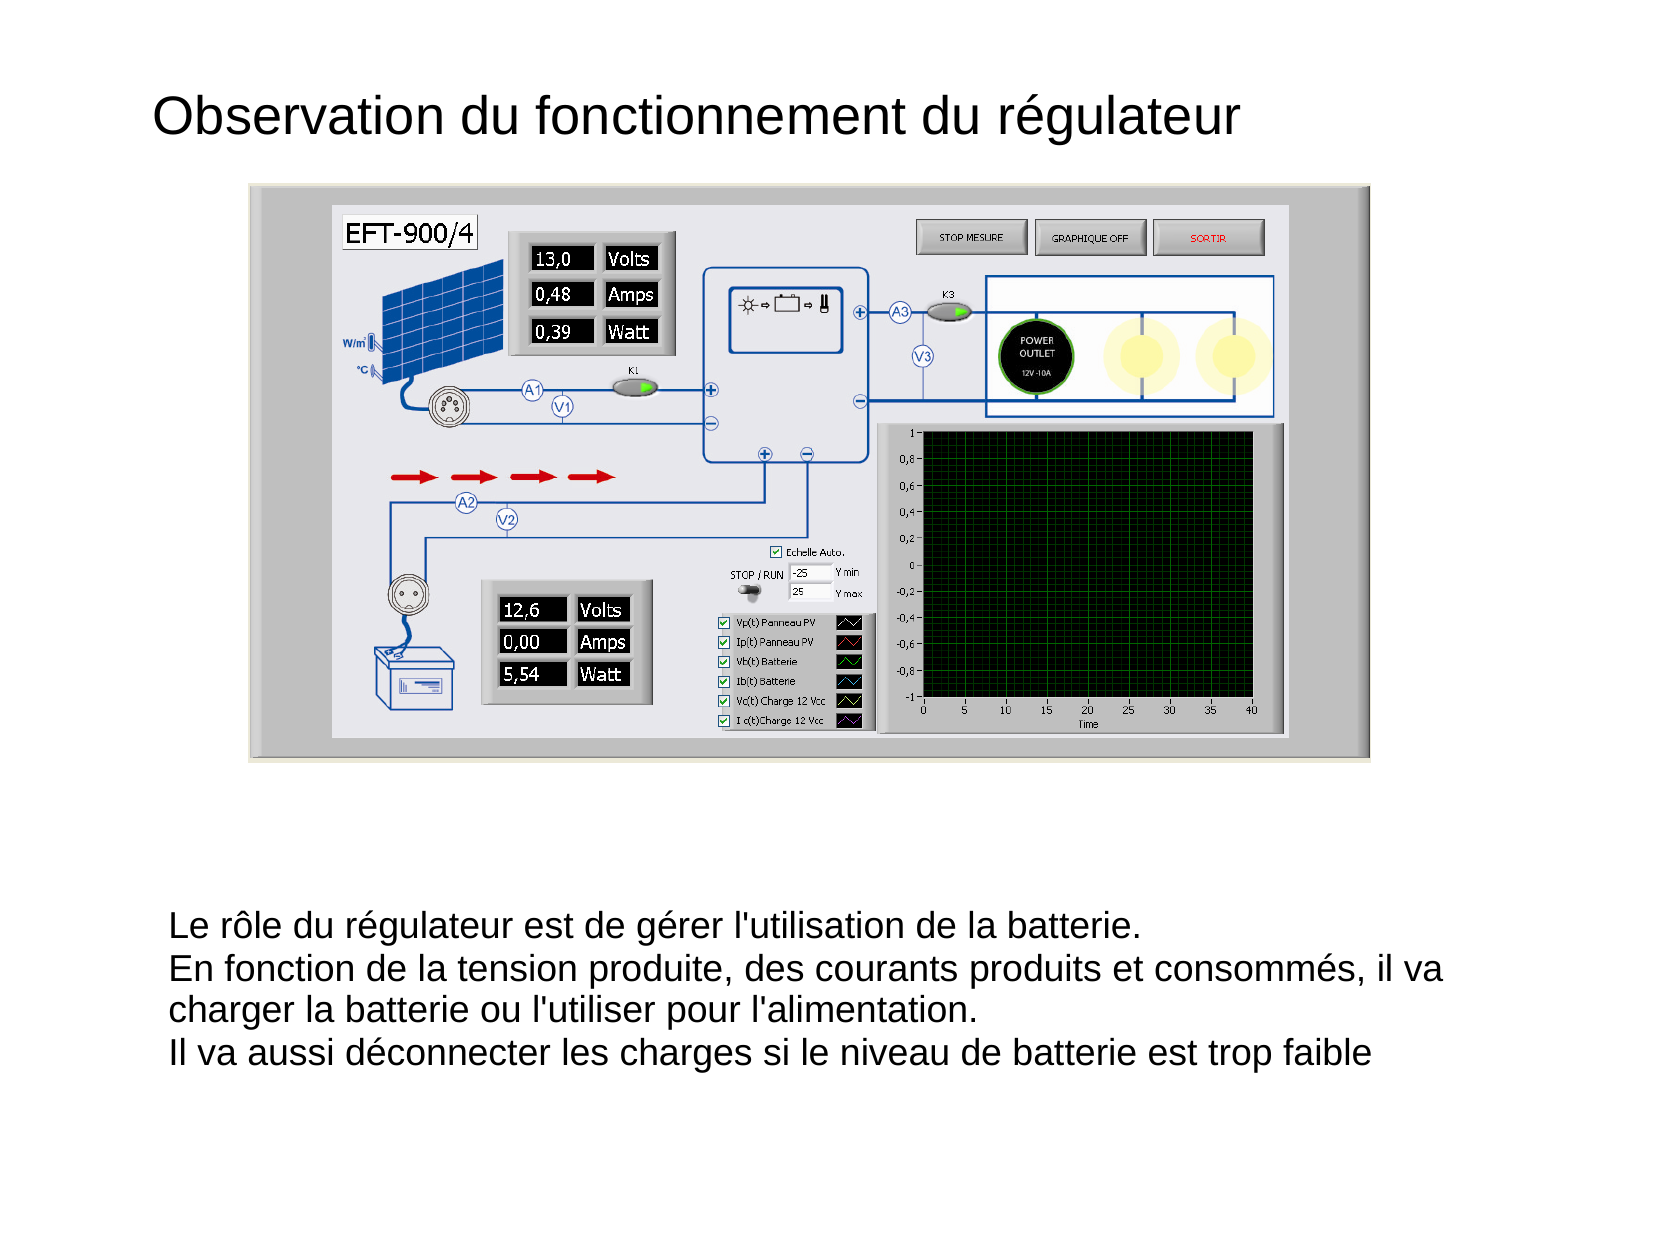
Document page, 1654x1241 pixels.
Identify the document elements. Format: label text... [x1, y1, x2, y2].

text_box Le rôle du régulateur est de gérer l'utilisation de la batterie. En fonction de la tension produite, des courants produits et consommés, il va charger la batterie ou l'utiliser pour l'alimentation. Il va aussi déconnecter les charges si le niveau de batterie est trop faible [153, 897, 1560, 1081]
picture [248, 183, 1371, 763]
text_box Observation du fonctionnement du régulateur [137, 78, 1255, 154]
